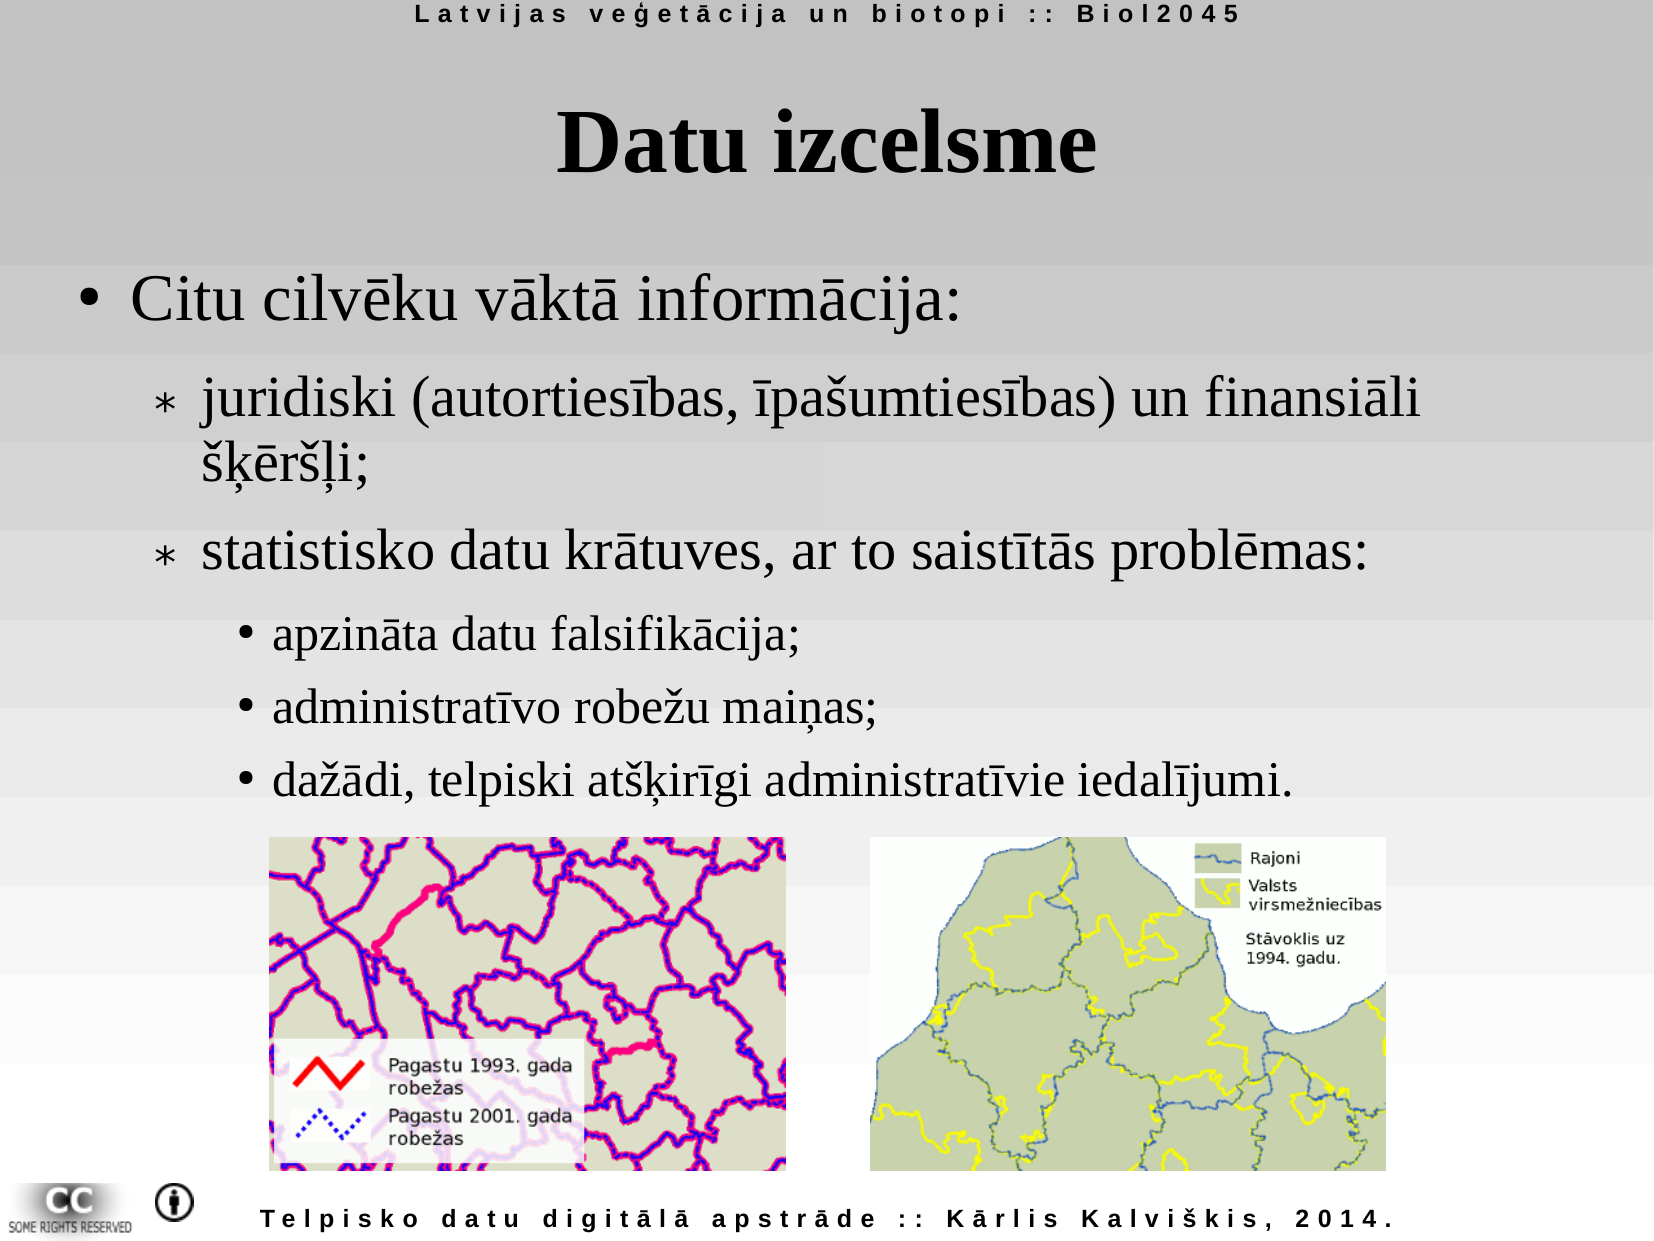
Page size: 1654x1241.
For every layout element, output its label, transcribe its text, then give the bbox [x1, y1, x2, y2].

picture [0, 0, 1654, 1241]
title Datu izcelsme [59, 37, 1596, 246]
list Citu cilvēku vāktā informācija: juridiski (autortiesības, īpašumtiesības) un finansiāli šķēršļi; statistisko datu krātuves, ar to saistītās problēmas: apzināta datu falsifikācija; administratīvo robežu maiņas; dažādi, telpiski atšķirīgi administratīvie iedalījumi. [59, 261, 1596, 1175]
